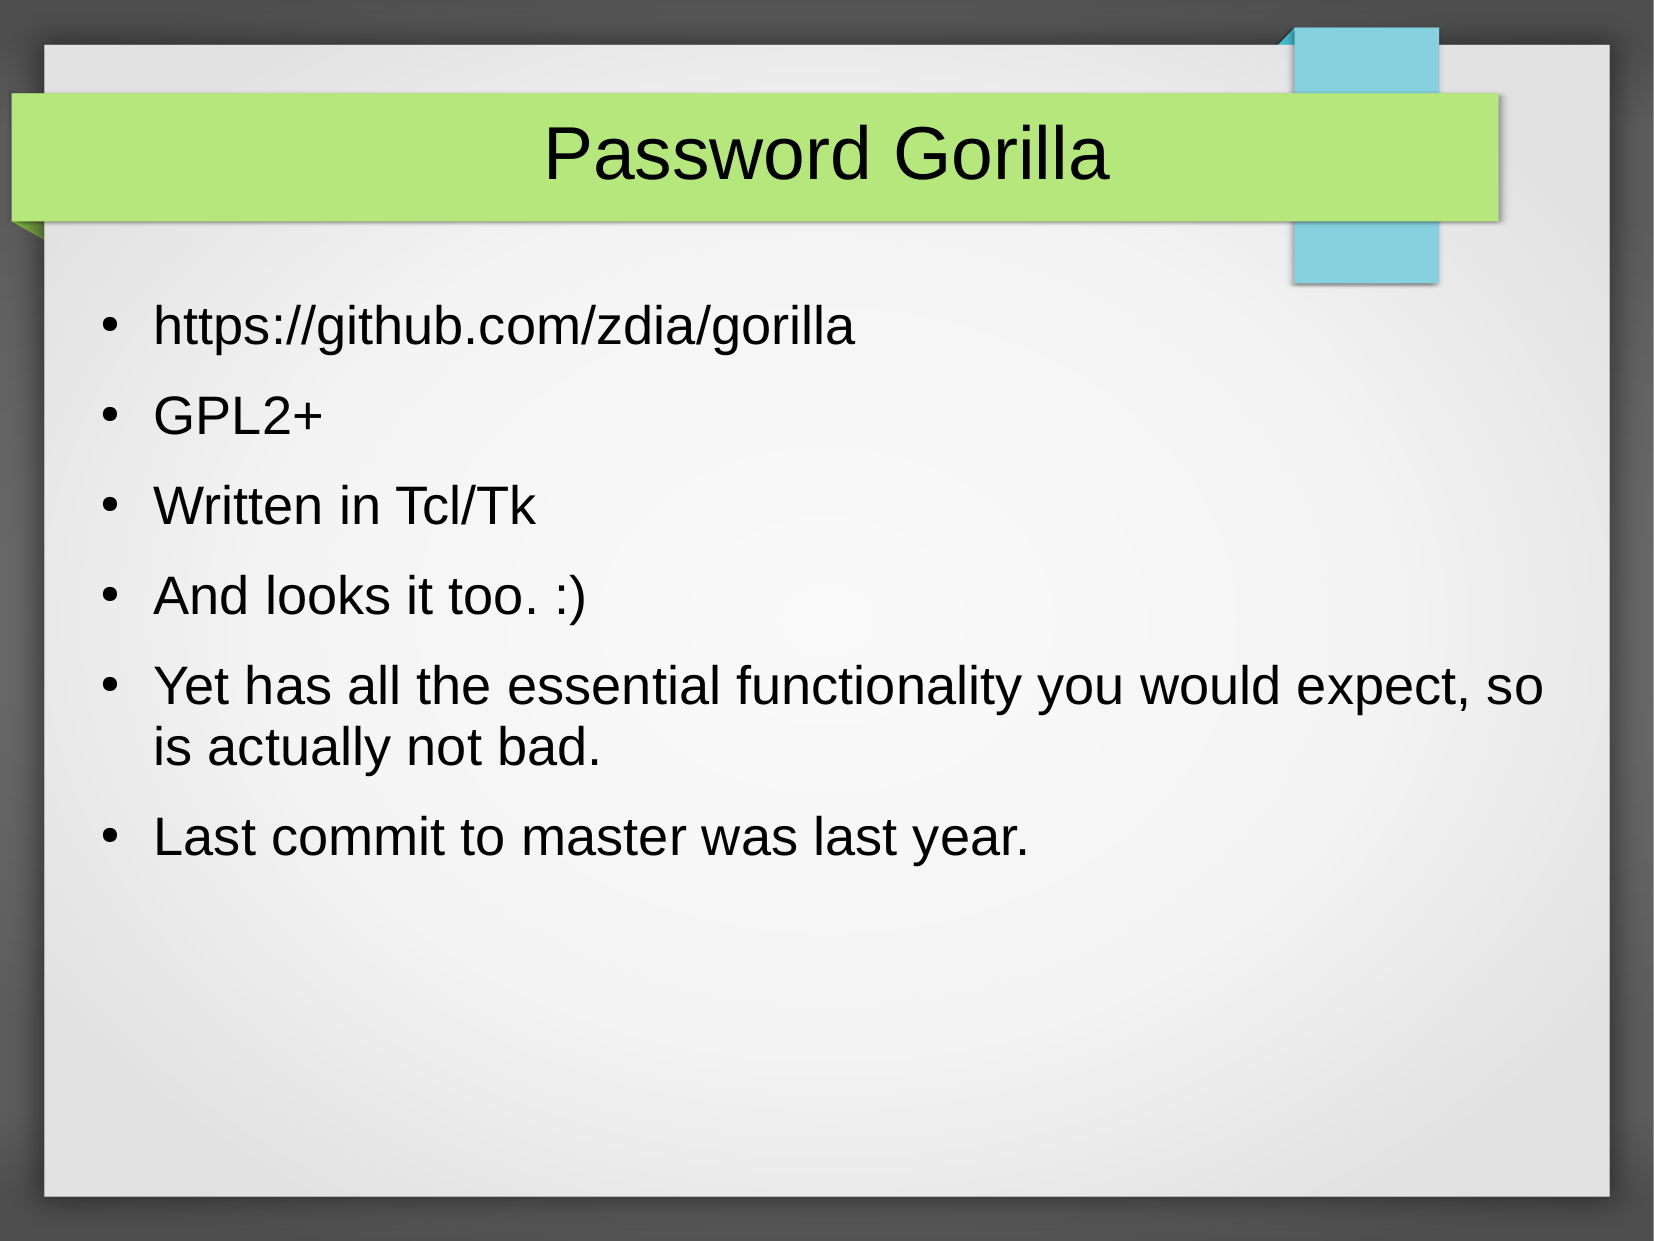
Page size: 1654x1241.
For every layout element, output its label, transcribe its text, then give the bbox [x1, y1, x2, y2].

title Password Gorilla [165, 94, 1489, 213]
picture [0, 0, 1654, 1241]
list https://github.com/zdia/gorilla GPL2+ Written in Tcl/Tk And looks it too. :) Yet has all the essential functionality you would expect, so is actually not bad. Last commit to master was last year. [82, 295, 1571, 1015]
